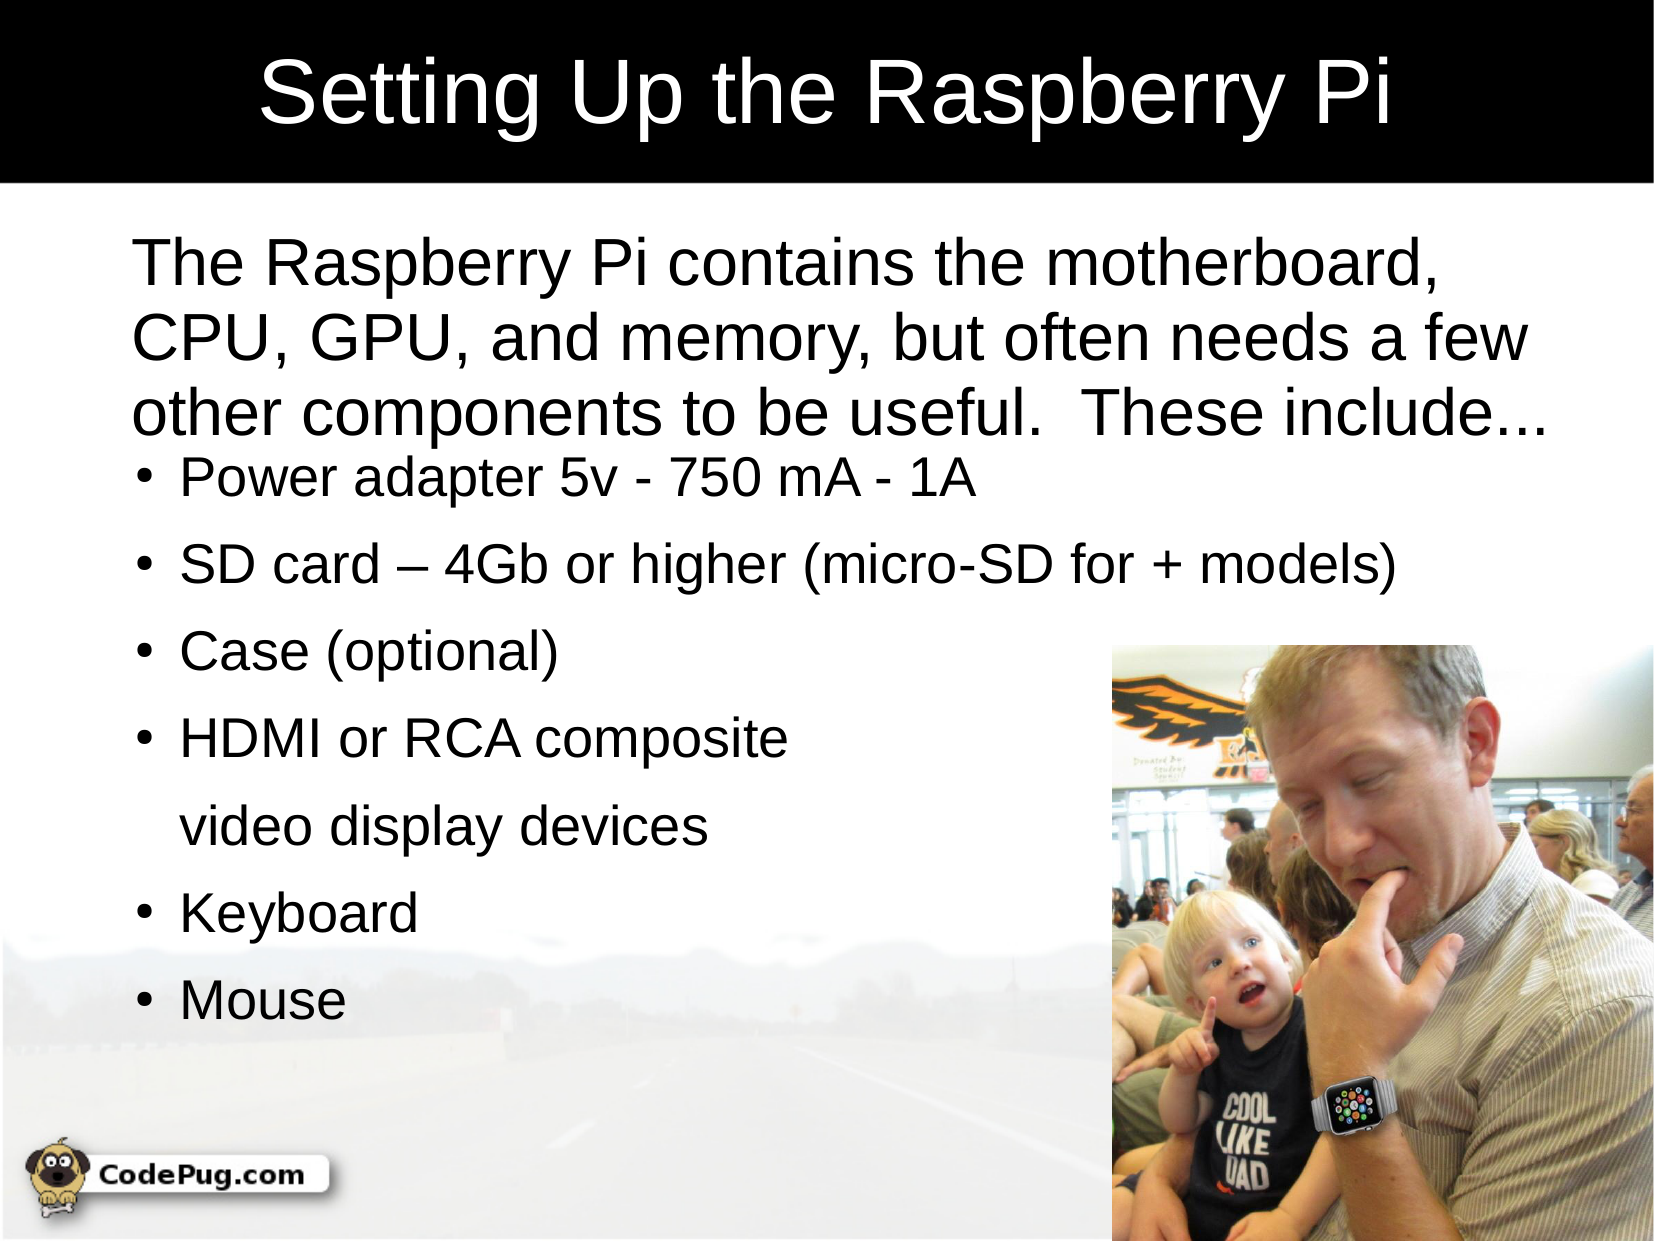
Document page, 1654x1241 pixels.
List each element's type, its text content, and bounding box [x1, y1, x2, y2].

text_box The Raspberry Pi contains the motherboard, CPU, GPU, and memory, but often needs a few other components to be useful. These include... [60, 225, 1606, 463]
title Setting Up the Raspberry Pi [82, 19, 1571, 166]
list Power adapter 5v - 750 mA - 1A SD card – 4Gb or higher (micro-SD for + models) Case (optional) HDMI or RCA composite video display devices Keyboard Mouse [120, 463, 1594, 1036]
picture [0, 0, 1654, 1241]
